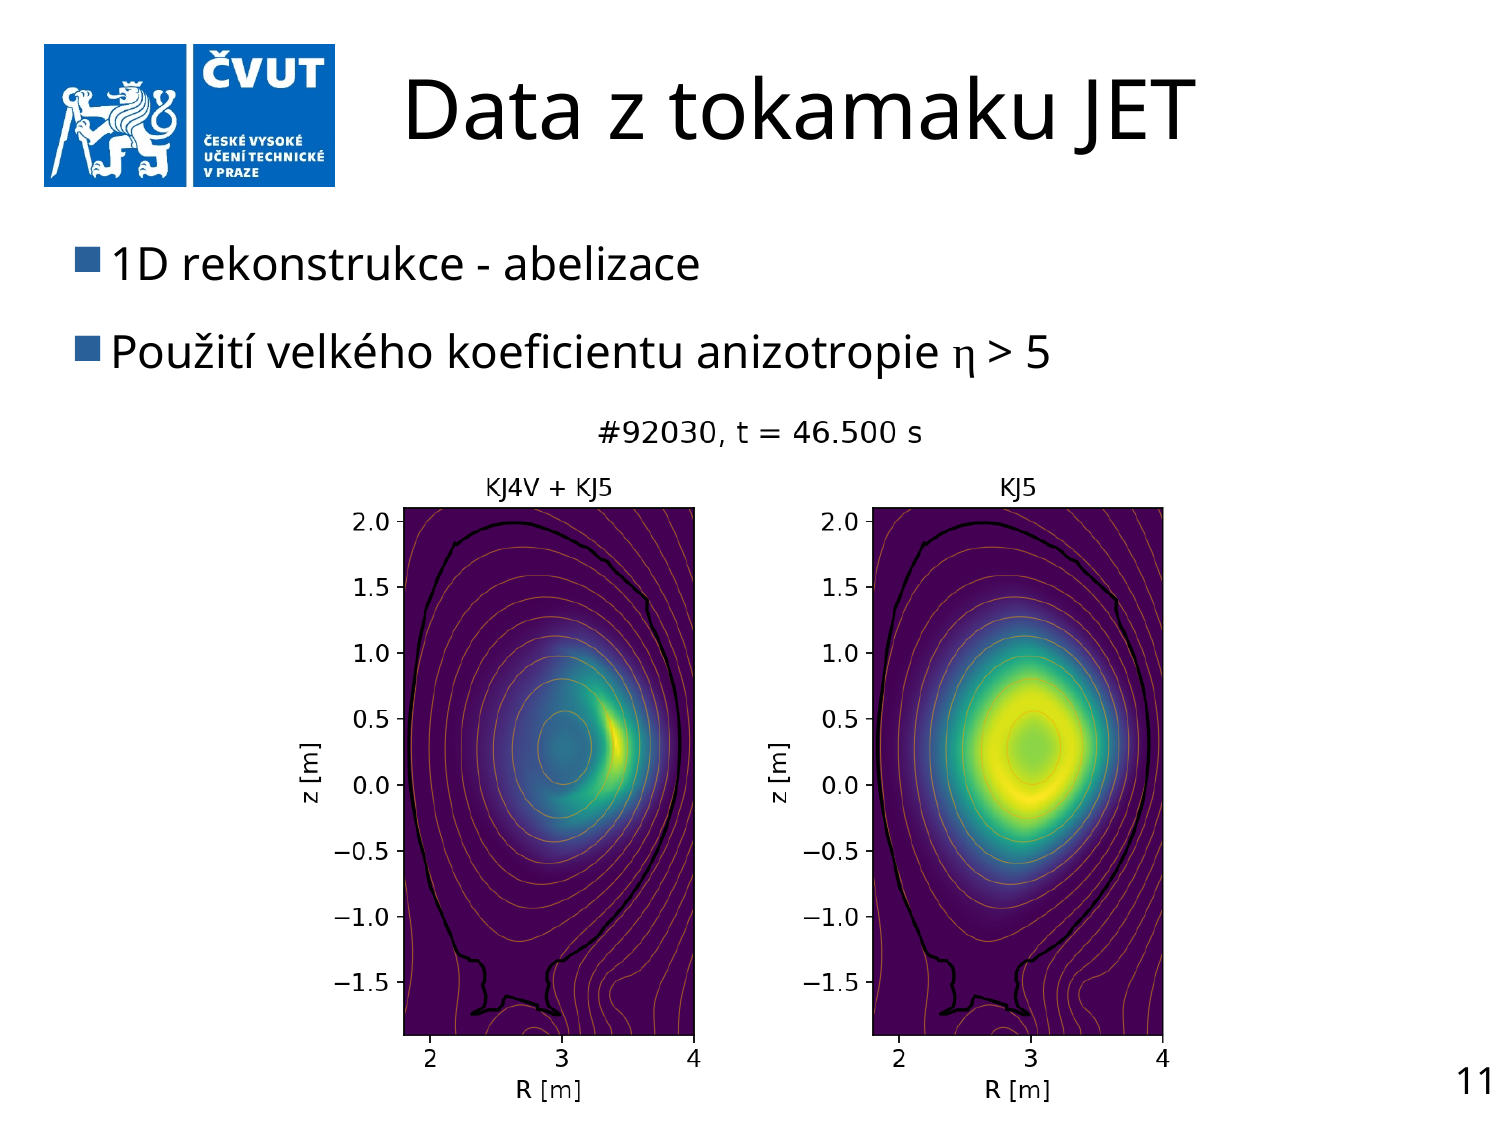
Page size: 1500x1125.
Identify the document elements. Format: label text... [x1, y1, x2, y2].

text_box <number> [1440, 1050, 1500, 1125]
picture [44, 44, 335, 187]
picture [255, 405, 1203, 1111]
title Data z tokamaku JET [386, 60, 1291, 180]
text_box 1D rekonstrukce - abelizace Použití velkého koeficientu anizotropie η > 5 [60, 226, 1201, 526]
